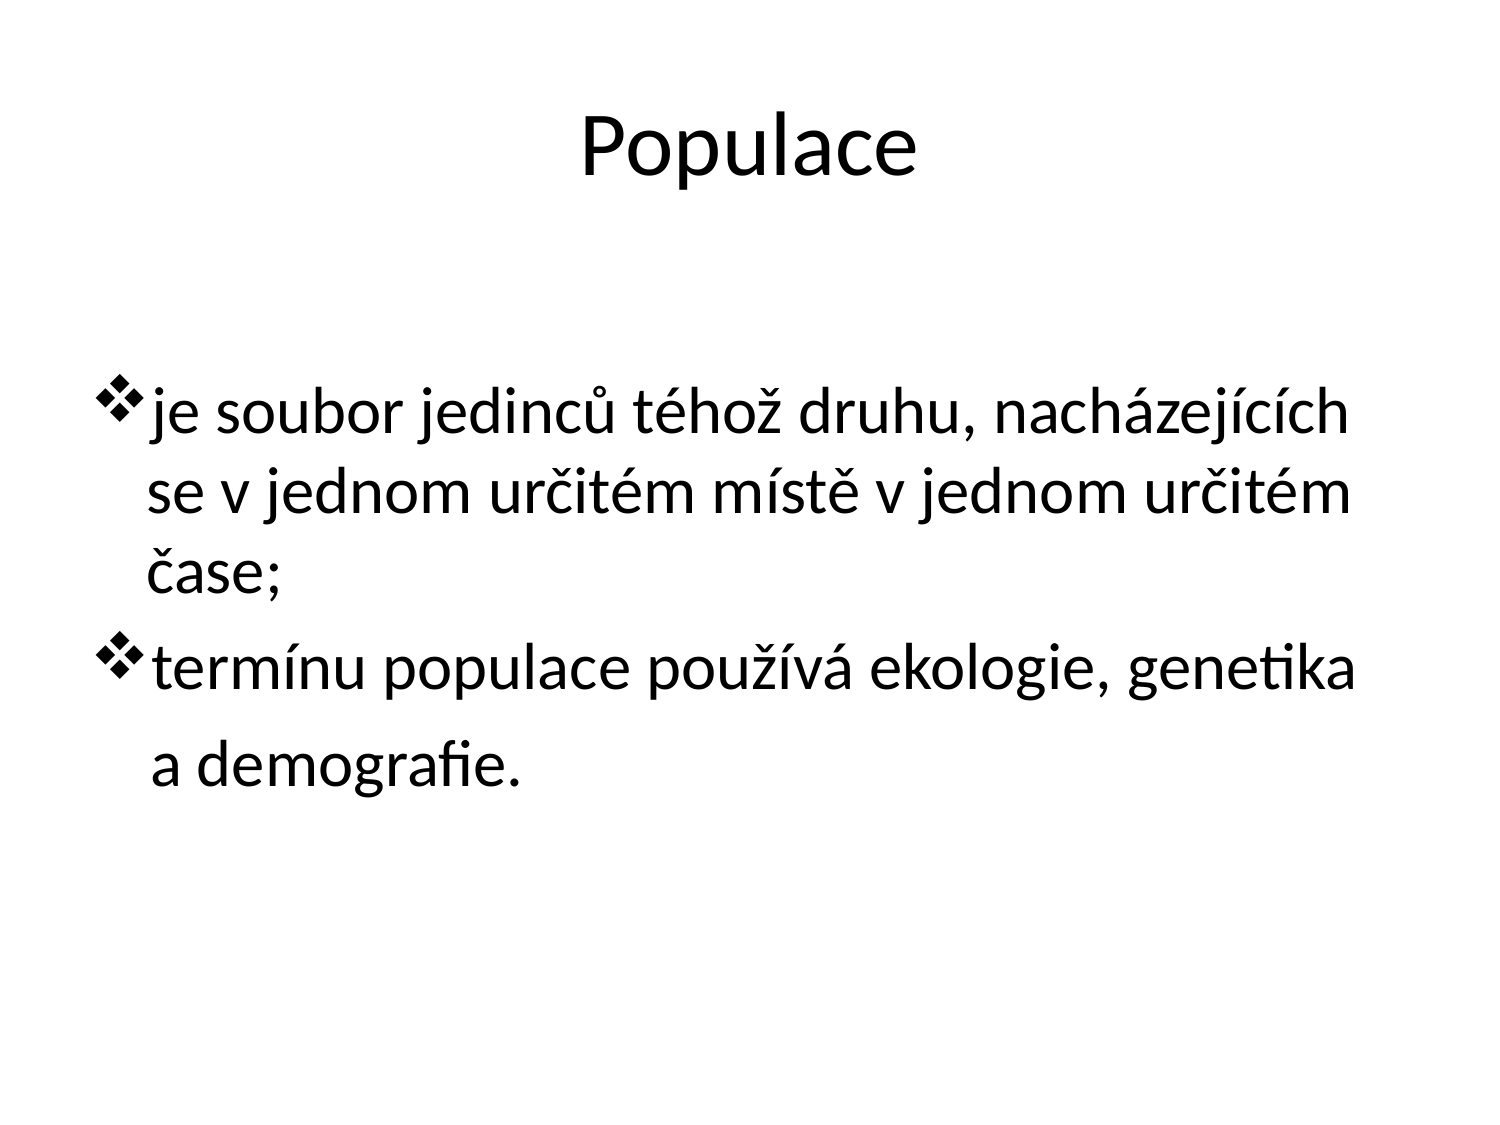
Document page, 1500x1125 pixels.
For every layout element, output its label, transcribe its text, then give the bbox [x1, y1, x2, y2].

list je soubor jedinců téhož druhu, nacházejících se v jednom určitém místě v jednom určitém čase; termínu populace používá ekologie, genetika a demografie. [75, 262, 1426, 1006]
title Populace [75, 45, 1426, 233]
